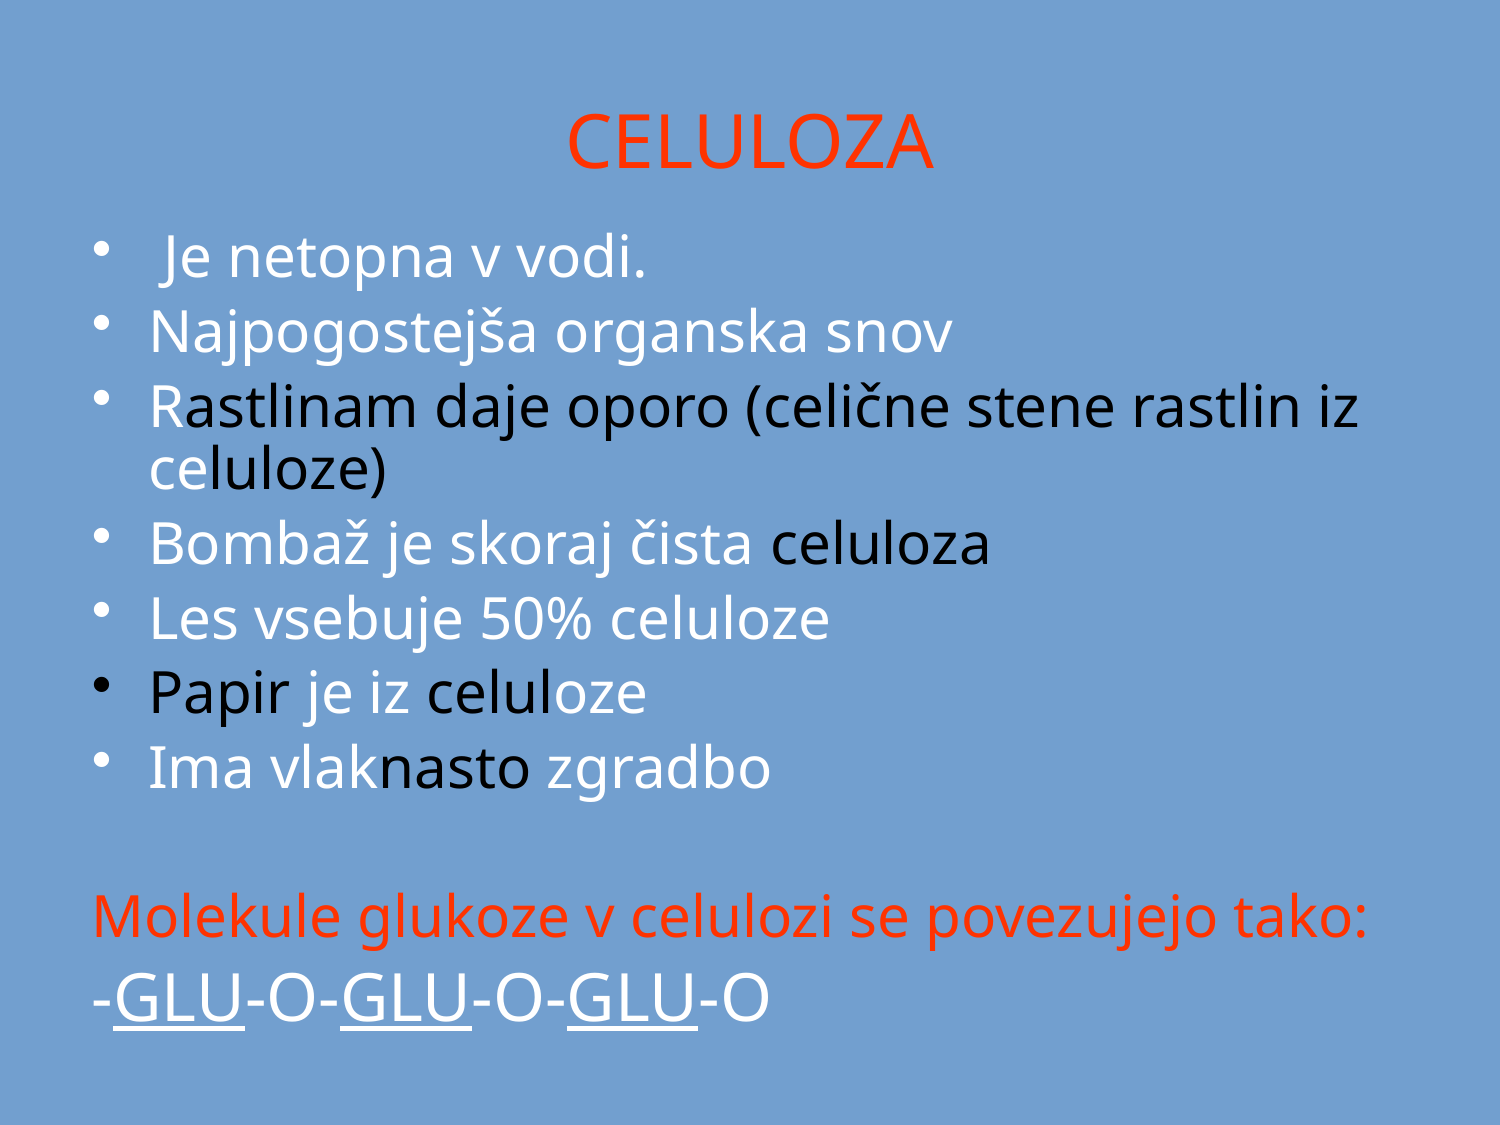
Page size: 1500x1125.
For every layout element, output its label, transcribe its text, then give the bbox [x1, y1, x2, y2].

list Je netopna v vodi. Najpogostejša organska snov Rastlinam daje oporo (celične stene rastlin iz celuloze) Bombaž je skoraj čista celuloza Les vsebuje 50% celuloze Papir je iz celuloze Ima vlaknasto zgradbo Molekule glukoze v celulozi se povezujejo tako: -GLU-O-GLU-O-GLU-O [76, 220, 1471, 1125]
title CELULOZA [75, 45, 1425, 233]
